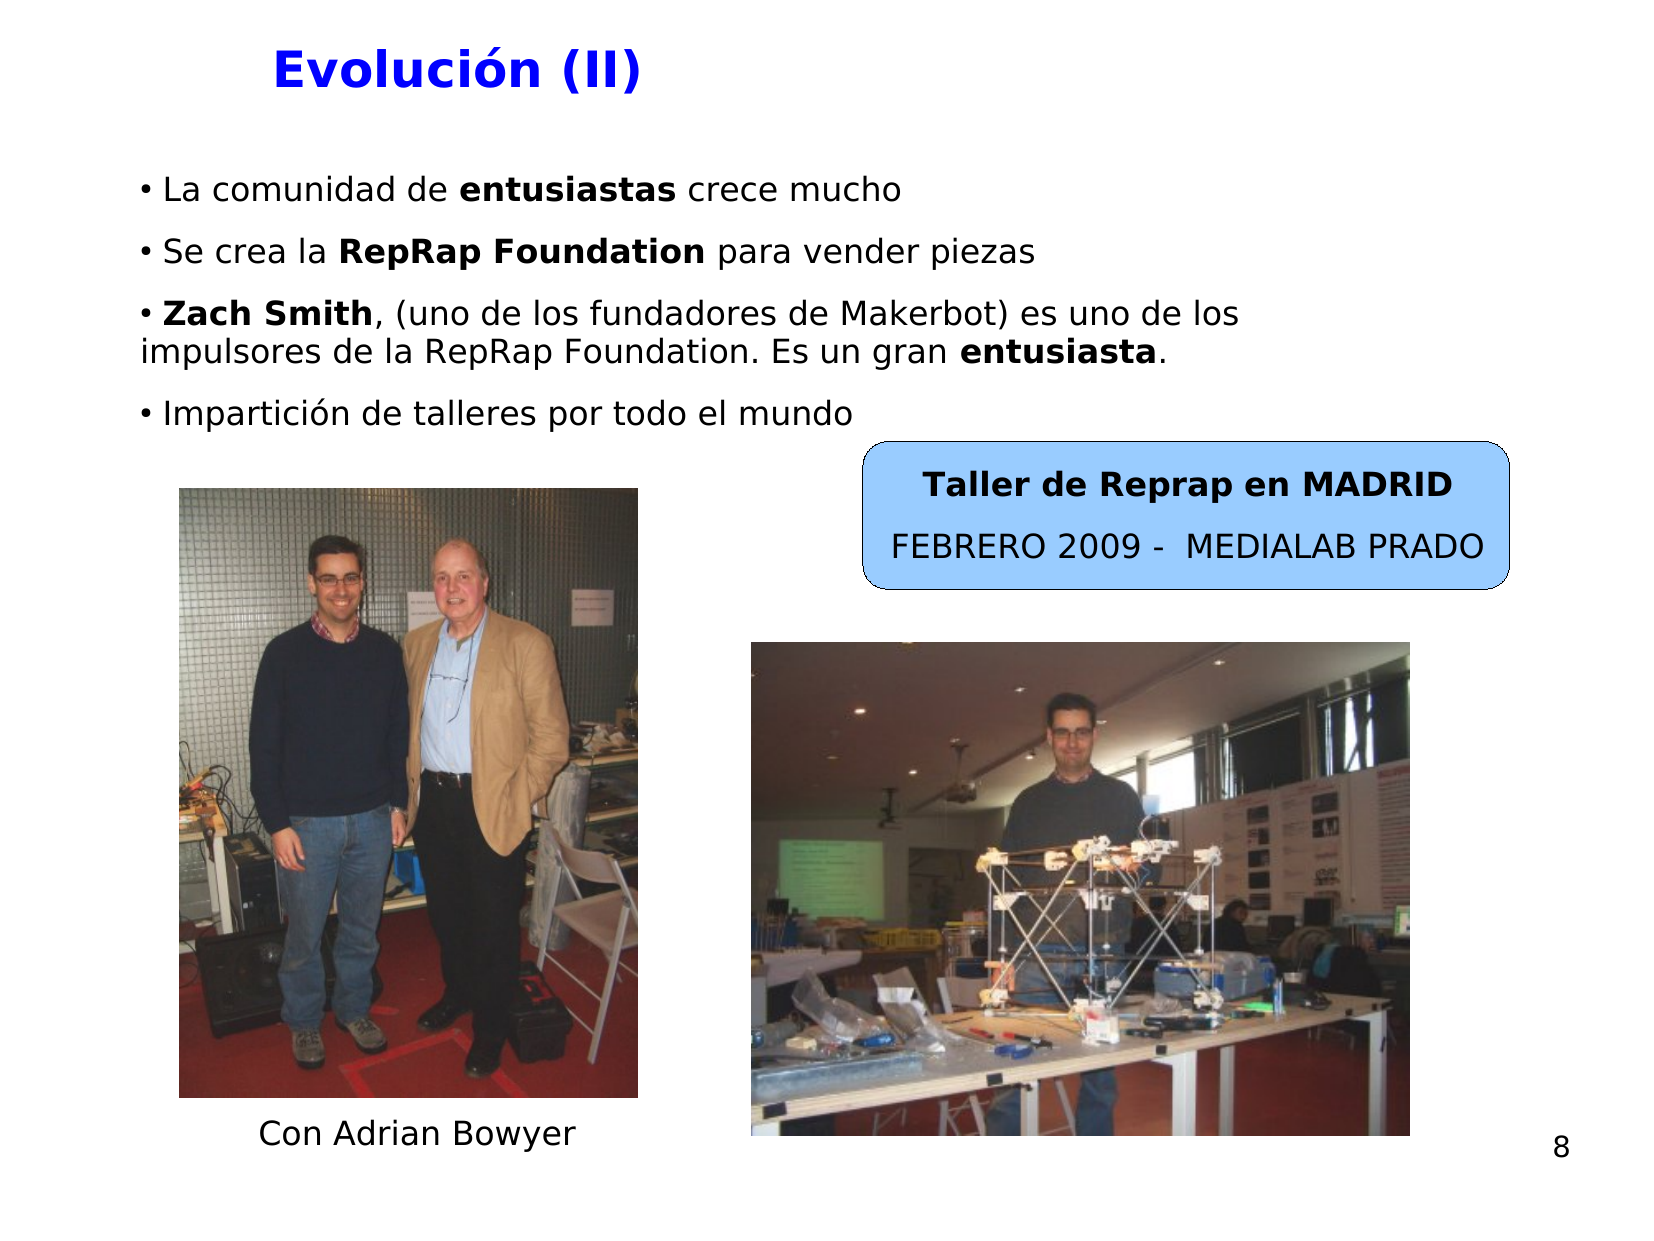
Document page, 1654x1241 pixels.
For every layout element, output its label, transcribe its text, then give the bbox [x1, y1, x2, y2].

text_box Evolución (II) [257, 33, 860, 107]
text_box La comunidad de entusiastas crece mucho Se crea la RepRap Foundation para vender piezas Zach Smith, (uno de los fundadores de Makerbot) es uno de los impulsores de la RepRap Foundation. Es un gran entusiasta. Impartición de talleres por todo el mundo [125, 162, 1298, 442]
text_box [862, 441, 1509, 590]
text_box Con Adrian Bowyer [243, 1107, 636, 1166]
text_box Taller de Reprap en MADRID FEBRERO 2009 - MEDIALAB PRADO [875, 458, 1616, 574]
picture [751, 642, 1410, 1136]
picture [179, 488, 638, 1099]
